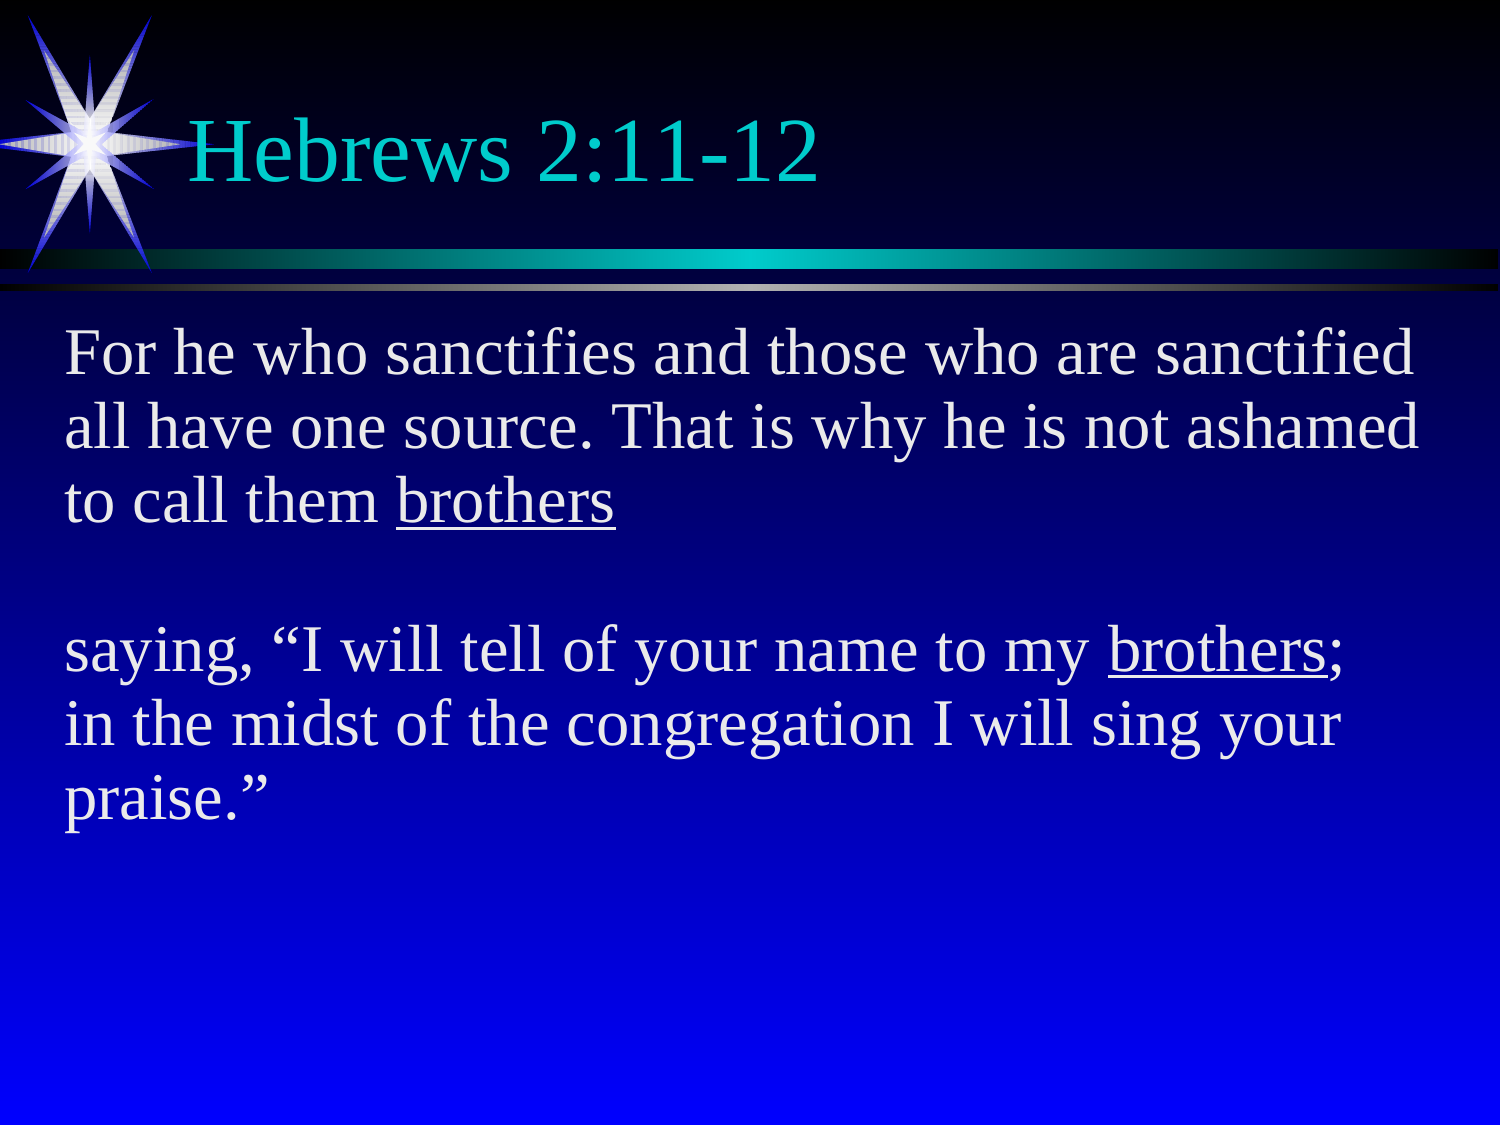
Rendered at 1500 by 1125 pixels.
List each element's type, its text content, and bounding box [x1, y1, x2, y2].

title Hebrews 2:11-12 [187, 56, 1463, 244]
text_box For he who sanctifies and those who are sanctified all have one source. That is why he is not ashamed to call them brothers saying, “I will tell of your name to my brothers; in the midst of the congregation I will sing your praise.” [49, 307, 1475, 1079]
